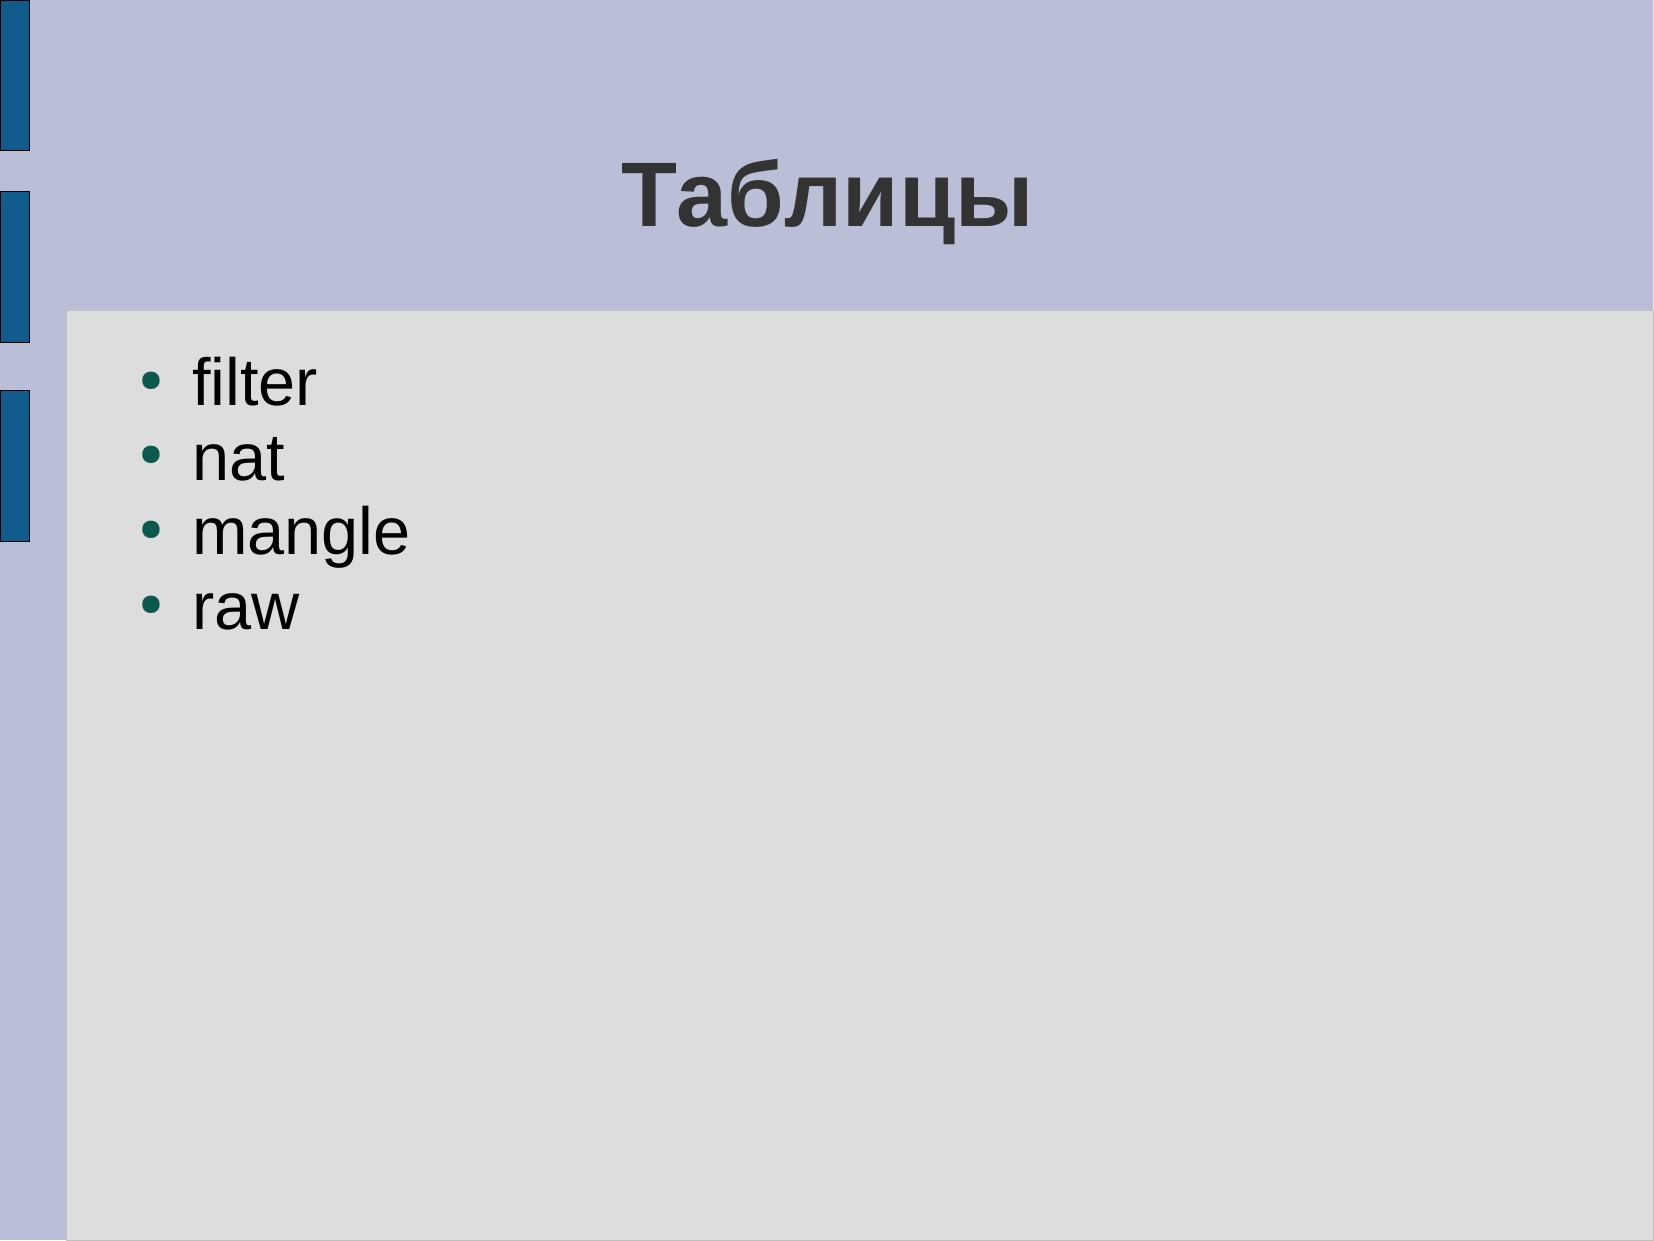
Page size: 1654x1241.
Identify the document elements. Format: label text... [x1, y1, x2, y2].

list filter nat mangle raw [121, 344, 1534, 1164]
title Таблицы [121, 91, 1534, 299]
